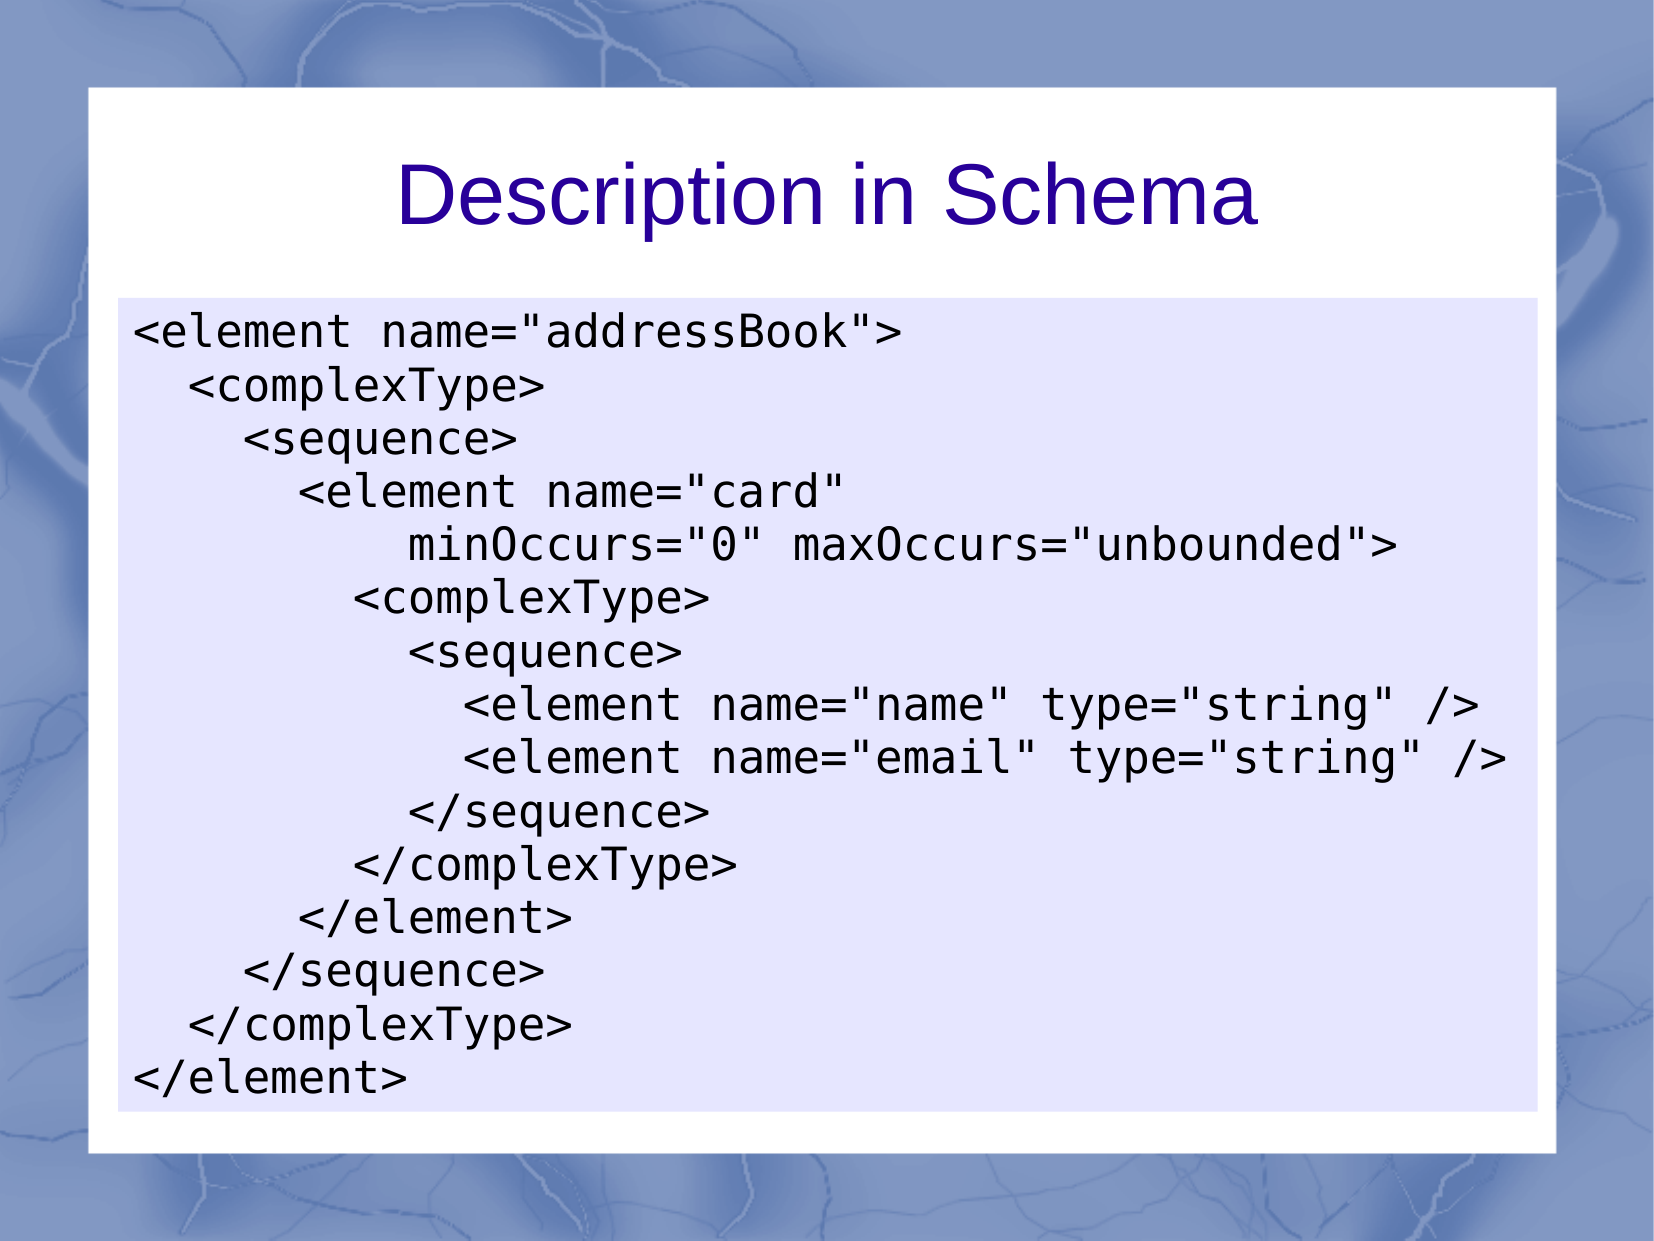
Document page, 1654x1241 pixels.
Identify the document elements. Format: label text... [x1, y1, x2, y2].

title Description in Schema [118, 90, 1536, 297]
text_box <element name="addressBook"> <complexType> <sequence> <element name="card" minOccurs="0" maxOccurs="unbounded"> <complexType> <sequence> <element name="name" type="string" /> <element name="email" type="string" /> </sequence> </complexType> </element> </sequence> </complexType> </element> [118, 297, 1538, 1112]
picture [0, 0, 1654, 1241]
